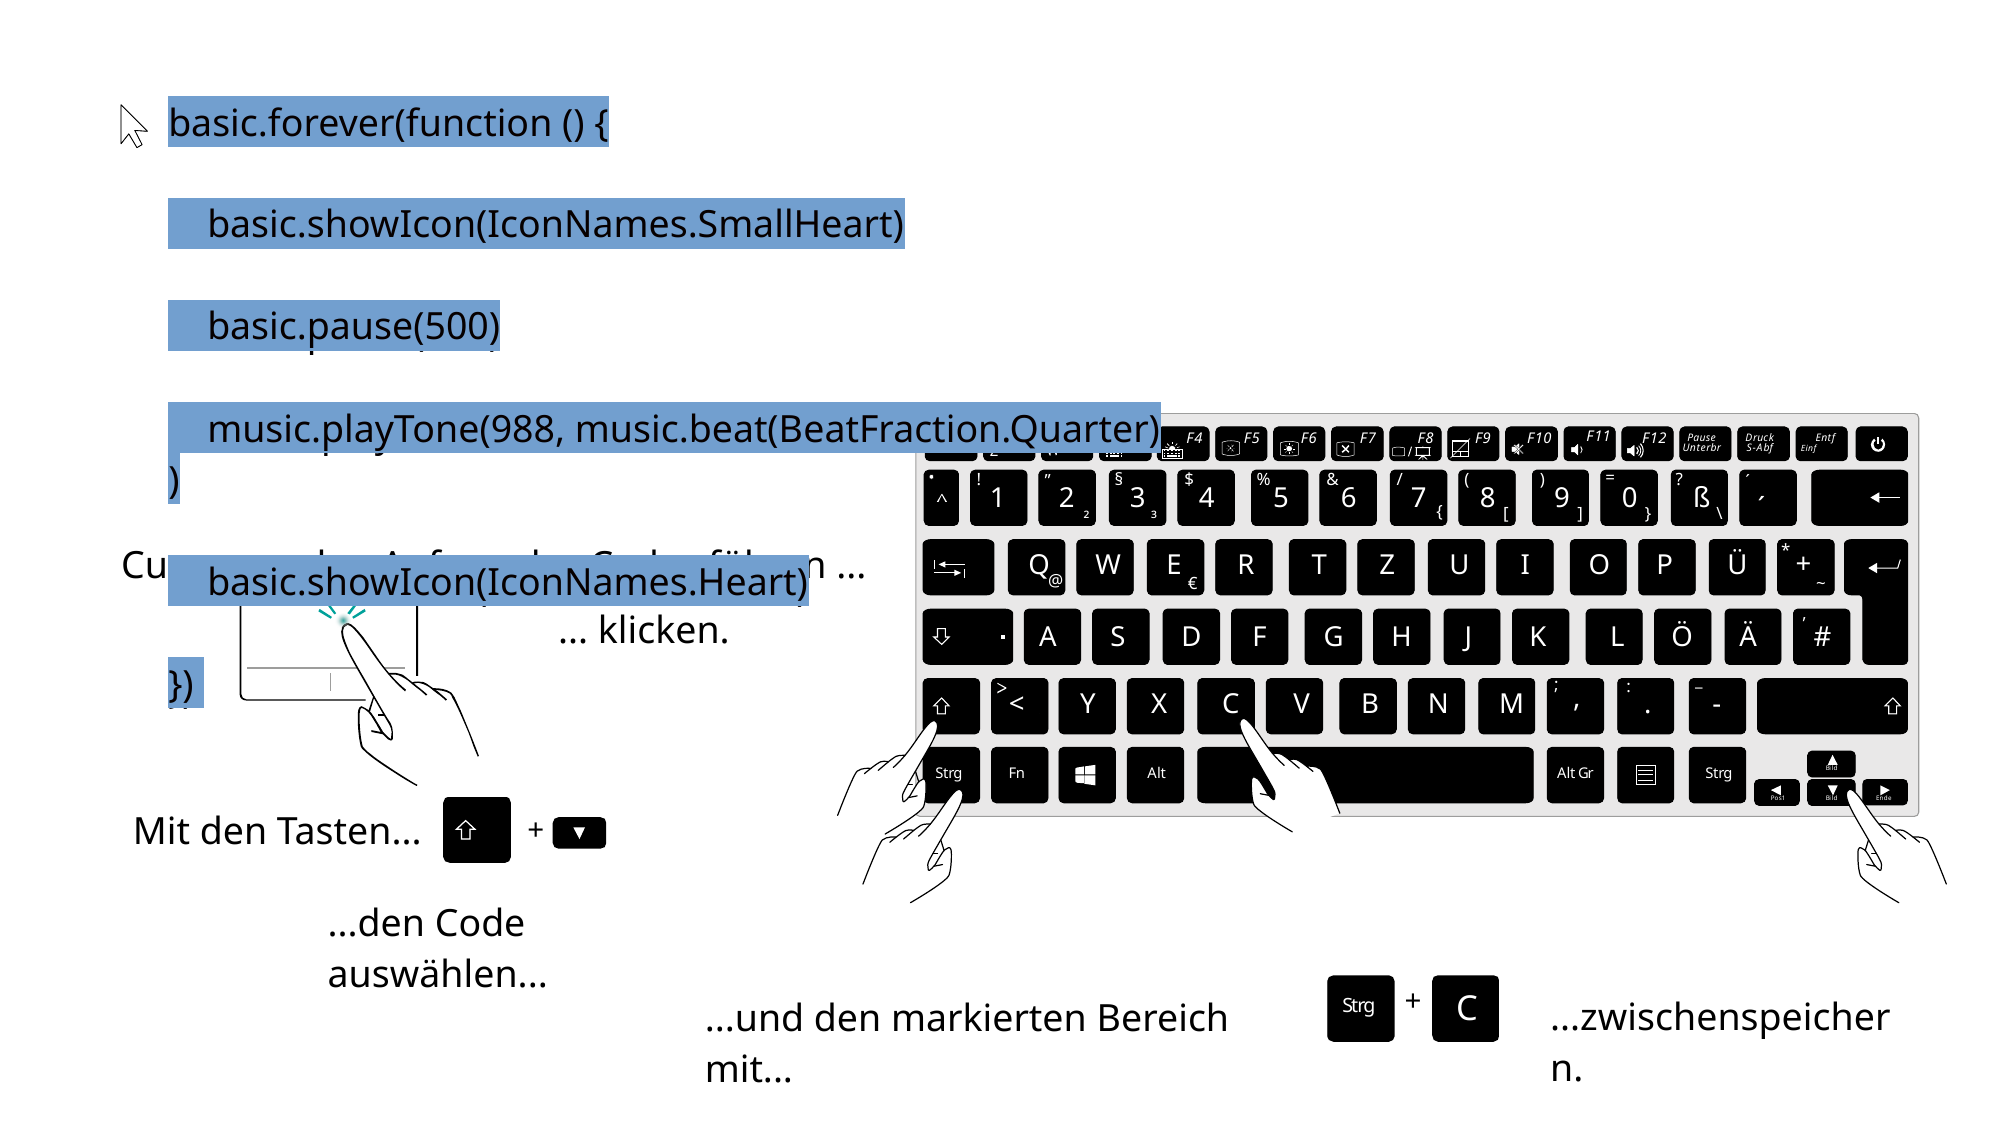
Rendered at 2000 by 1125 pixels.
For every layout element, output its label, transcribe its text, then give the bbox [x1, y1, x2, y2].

picture [120, 103, 148, 148]
picture [836, 413, 1948, 904]
text_box Cursor an den Anfang des Codes führen ... [106, 531, 846, 588]
text_box ...zwischenspeichern. [1535, 983, 1920, 1043]
text_box ... klicken. [543, 596, 810, 656]
picture [1327, 974, 1499, 1043]
picture [442, 797, 608, 864]
text_box Mit den Tasten... [118, 797, 442, 857]
picture [239, 606, 480, 786]
text_box ...und den markierten Bereich mit... [689, 983, 1340, 1043]
text_box ...den Code auswählen... [312, 889, 756, 957]
text_box basic.forever(function () { basic.showIcon(IconNames.SmallHeart) basic.pause(500) music.playTone(988, music.beat(BeatFraction.Quarter)) basic.showIcon(IconNames.Heart) }) [153, 519, 1186, 525]
text_box basic.forever(function () { basic.showIcon(IconNames.SmallHeart) basic.pause(500) music.playTone(988, music.beat(BeatFraction.Quarter)) basic.showIcon(IconNames.Heart) }) [153, 88, 1186, 519]
